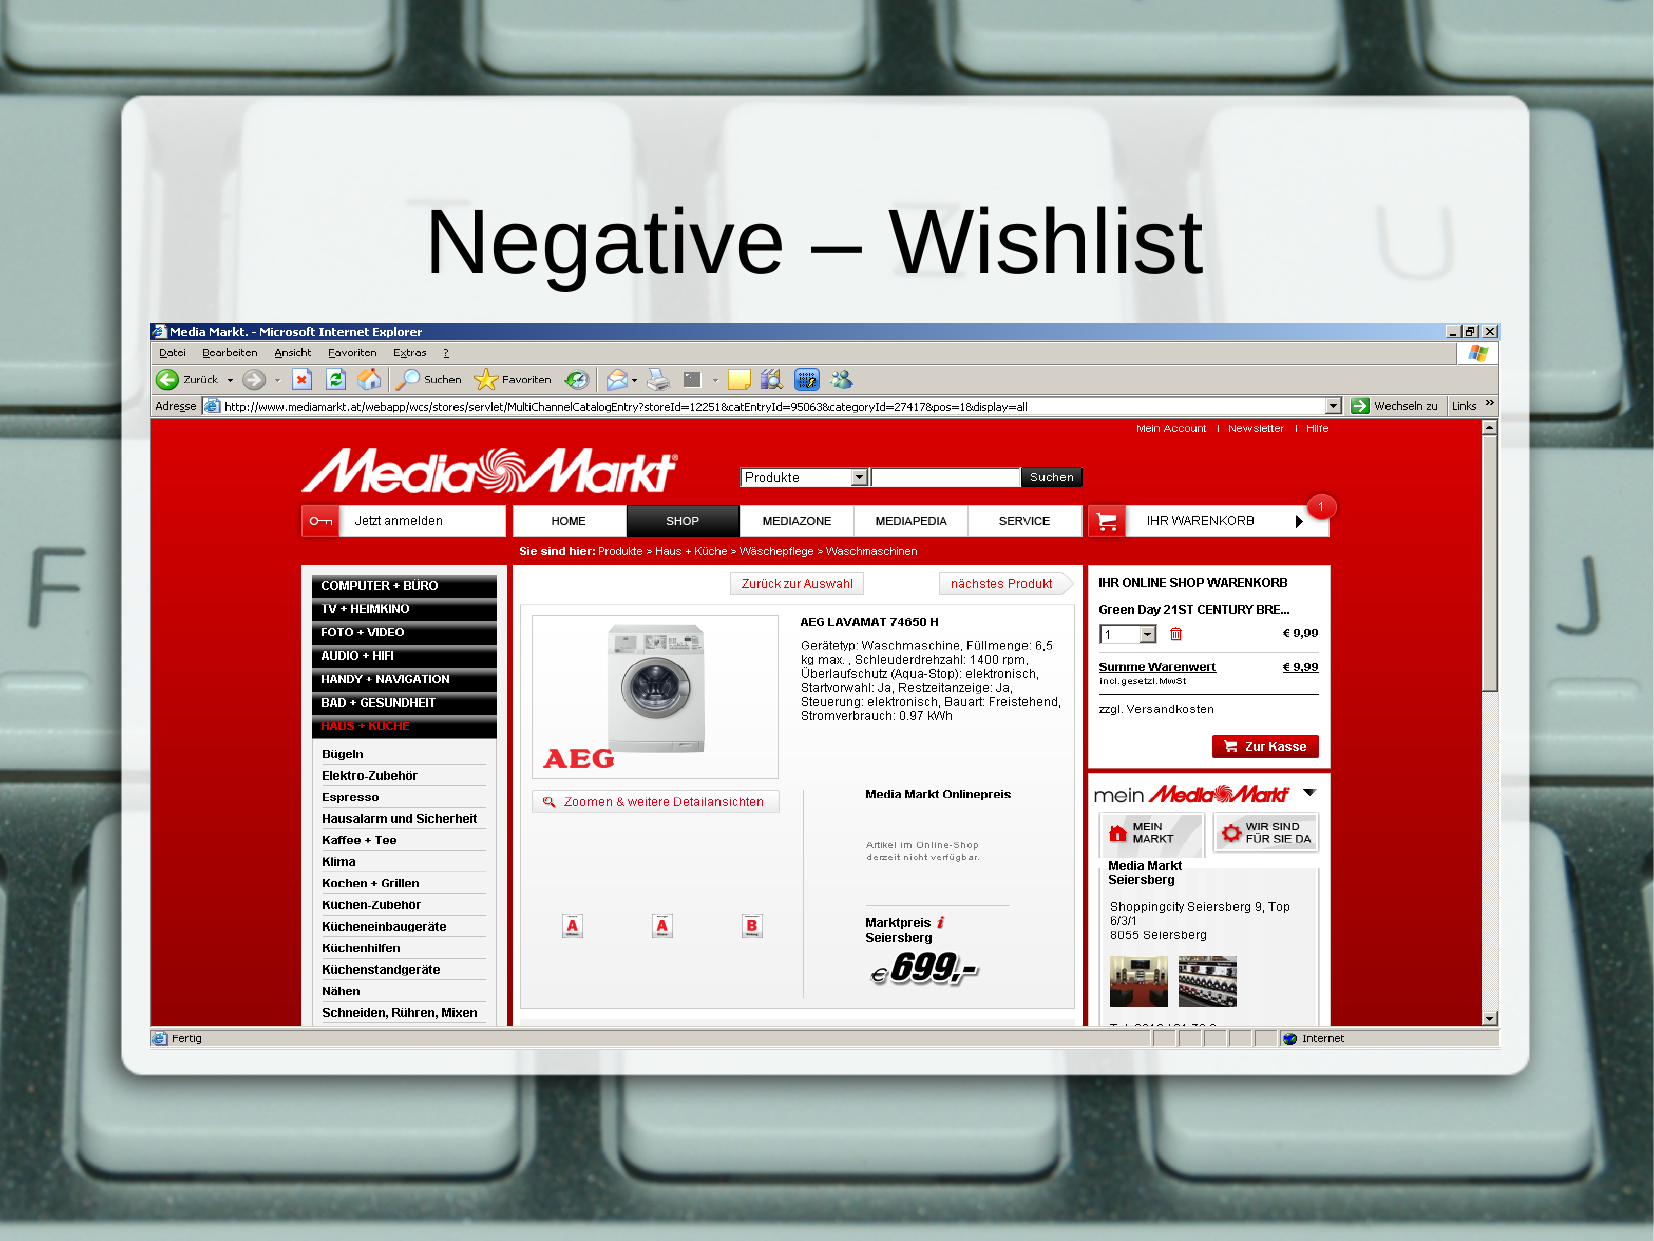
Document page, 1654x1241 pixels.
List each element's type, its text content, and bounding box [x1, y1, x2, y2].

title Negative – Wishlist [129, 145, 1501, 338]
picture [0, 0, 1654, 1241]
